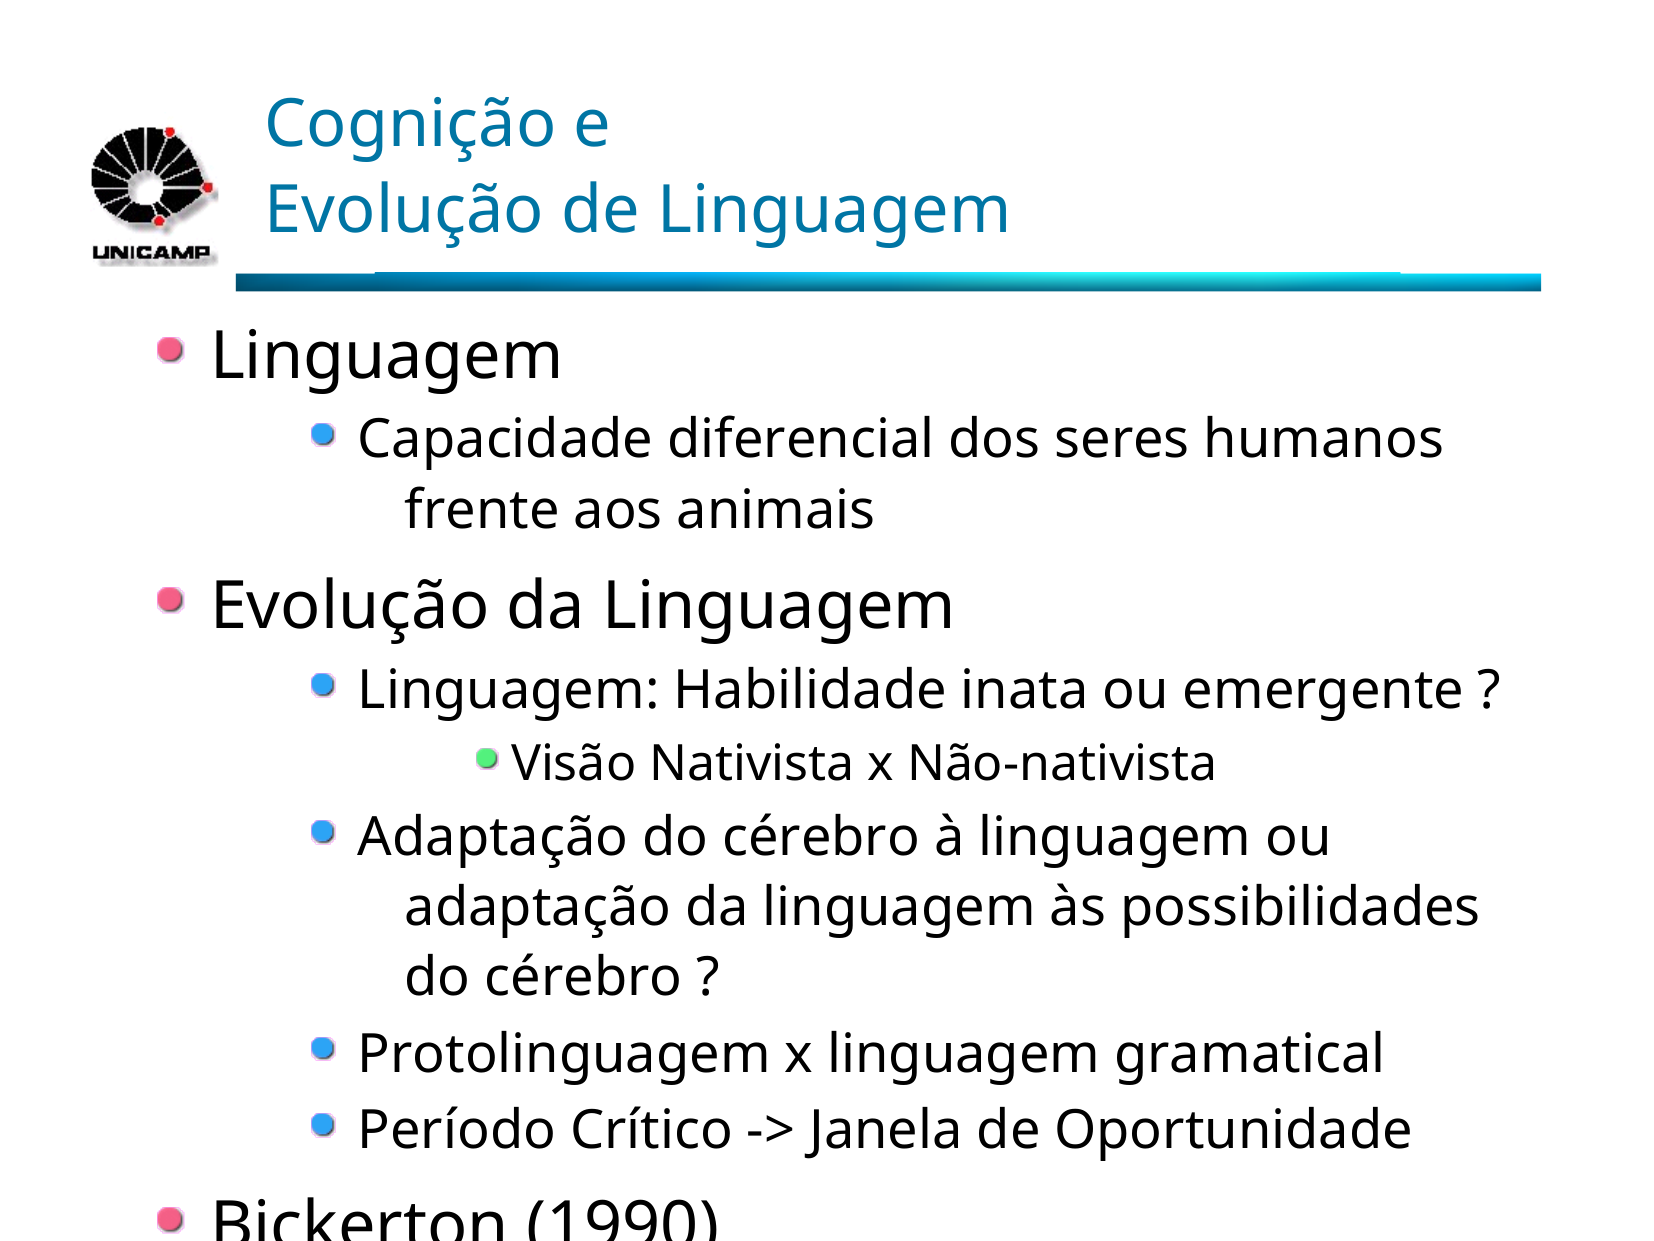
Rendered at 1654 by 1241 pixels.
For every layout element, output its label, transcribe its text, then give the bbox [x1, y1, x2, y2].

picture [125, 272, 1654, 295]
list Linguagem Capacidade diferencial dos seres humanos frente aos animais Evolução da Linguagem Linguagem: Habilidade inata ou emergente ? Visão Nativista x Não-nativista Adaptação do cérebro à linguagem ou adaptação da linguagem às possibilidades do cérebro ? Protolinguagem x linguagem gramatical Período Crítico -> Janela de Oportunidade Bickerton (1990) Sistema de Representação Primário e Secundário [121, 309, 1534, 1182]
title Cognição e Evolução de Linguagem [264, 42, 1534, 250]
picture [156, 1206, 186, 1235]
